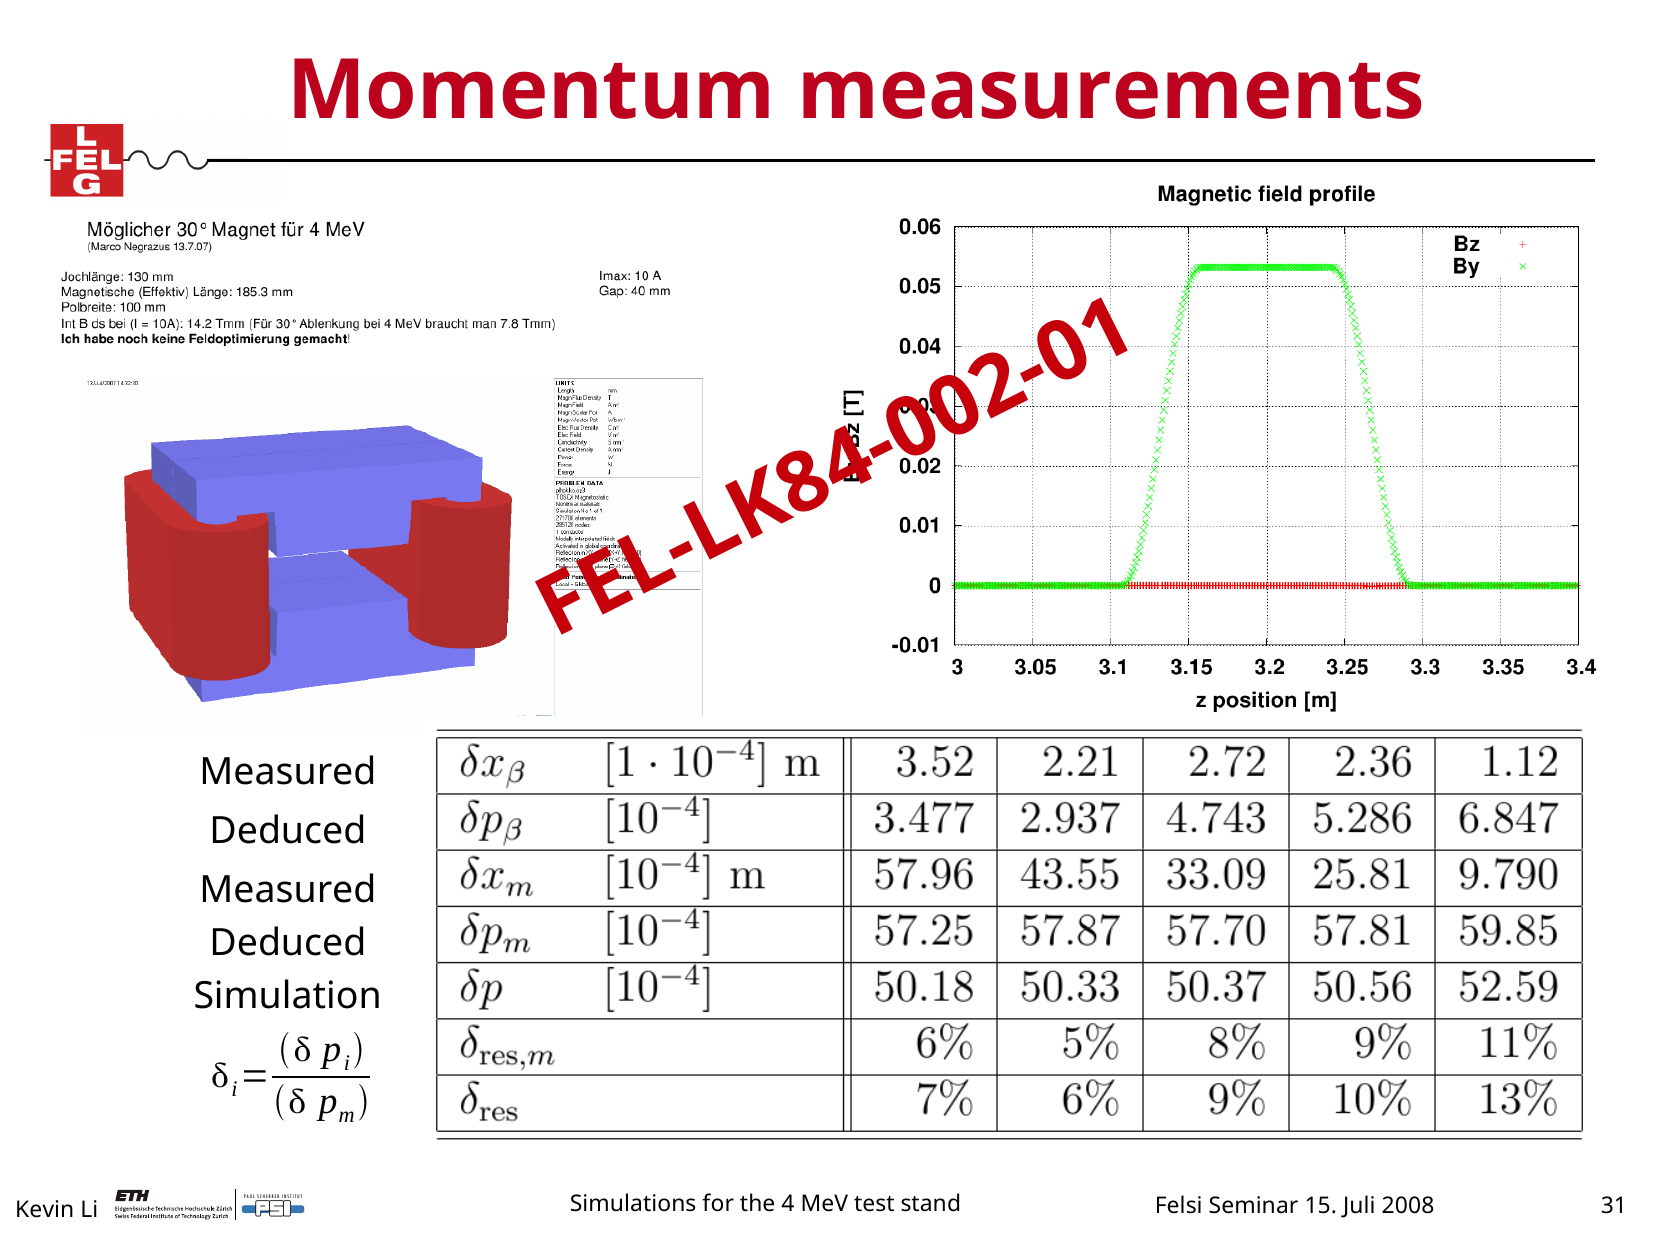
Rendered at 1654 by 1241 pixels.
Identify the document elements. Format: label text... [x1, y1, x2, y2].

text_box Deduced [177, 915, 399, 959]
text_box Measured [177, 862, 399, 906]
text_box Simulation [177, 968, 399, 1013]
text_box Measured [177, 744, 399, 788]
picture [238, 1189, 308, 1220]
title Momentum measurements [130, 17, 1583, 156]
chart [203, 1027, 378, 1128]
picture [44, 177, 1616, 1152]
picture [42, 118, 283, 202]
text_box FEL-LK84-002-01 [515, 216, 1314, 792]
text_box Deduced [177, 803, 399, 847]
